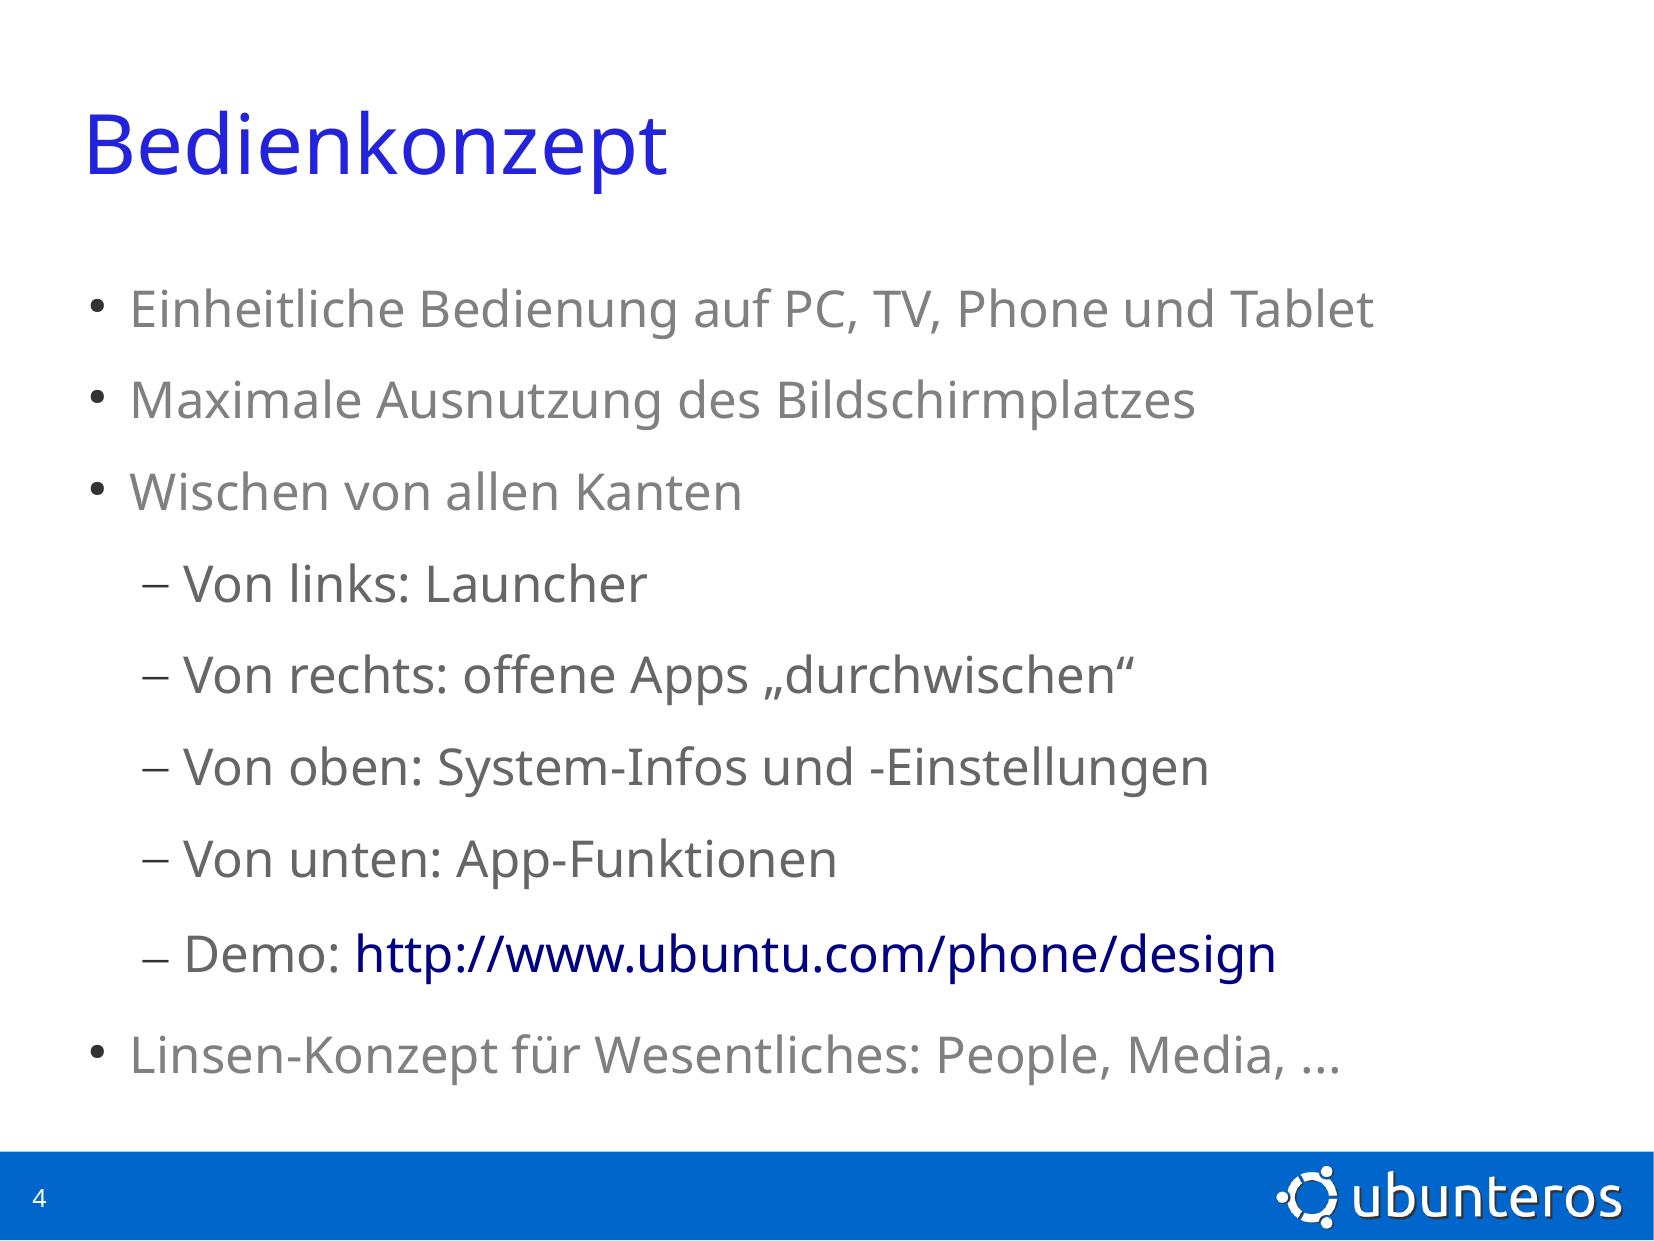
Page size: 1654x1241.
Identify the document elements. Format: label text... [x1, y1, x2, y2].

list Einheitliche Bedienung auf PC, TV, Phone und Tablet Maximale Ausnutzung des Bildschirmplatzes Wischen von allen Kanten Von links: Launcher Von rechts: offene Apps „durchwischen“ Von oben: System-Infos und -Einstellungen Von unten: App-Funktionen Demo: http://www.ubuntu.com/phone/design Linsen-Konzept für Wesentliches: People, Media, ... [80, 237, 1571, 1099]
picture [1269, 1157, 1635, 1235]
title Bedienkonzept [82, 37, 1571, 237]
